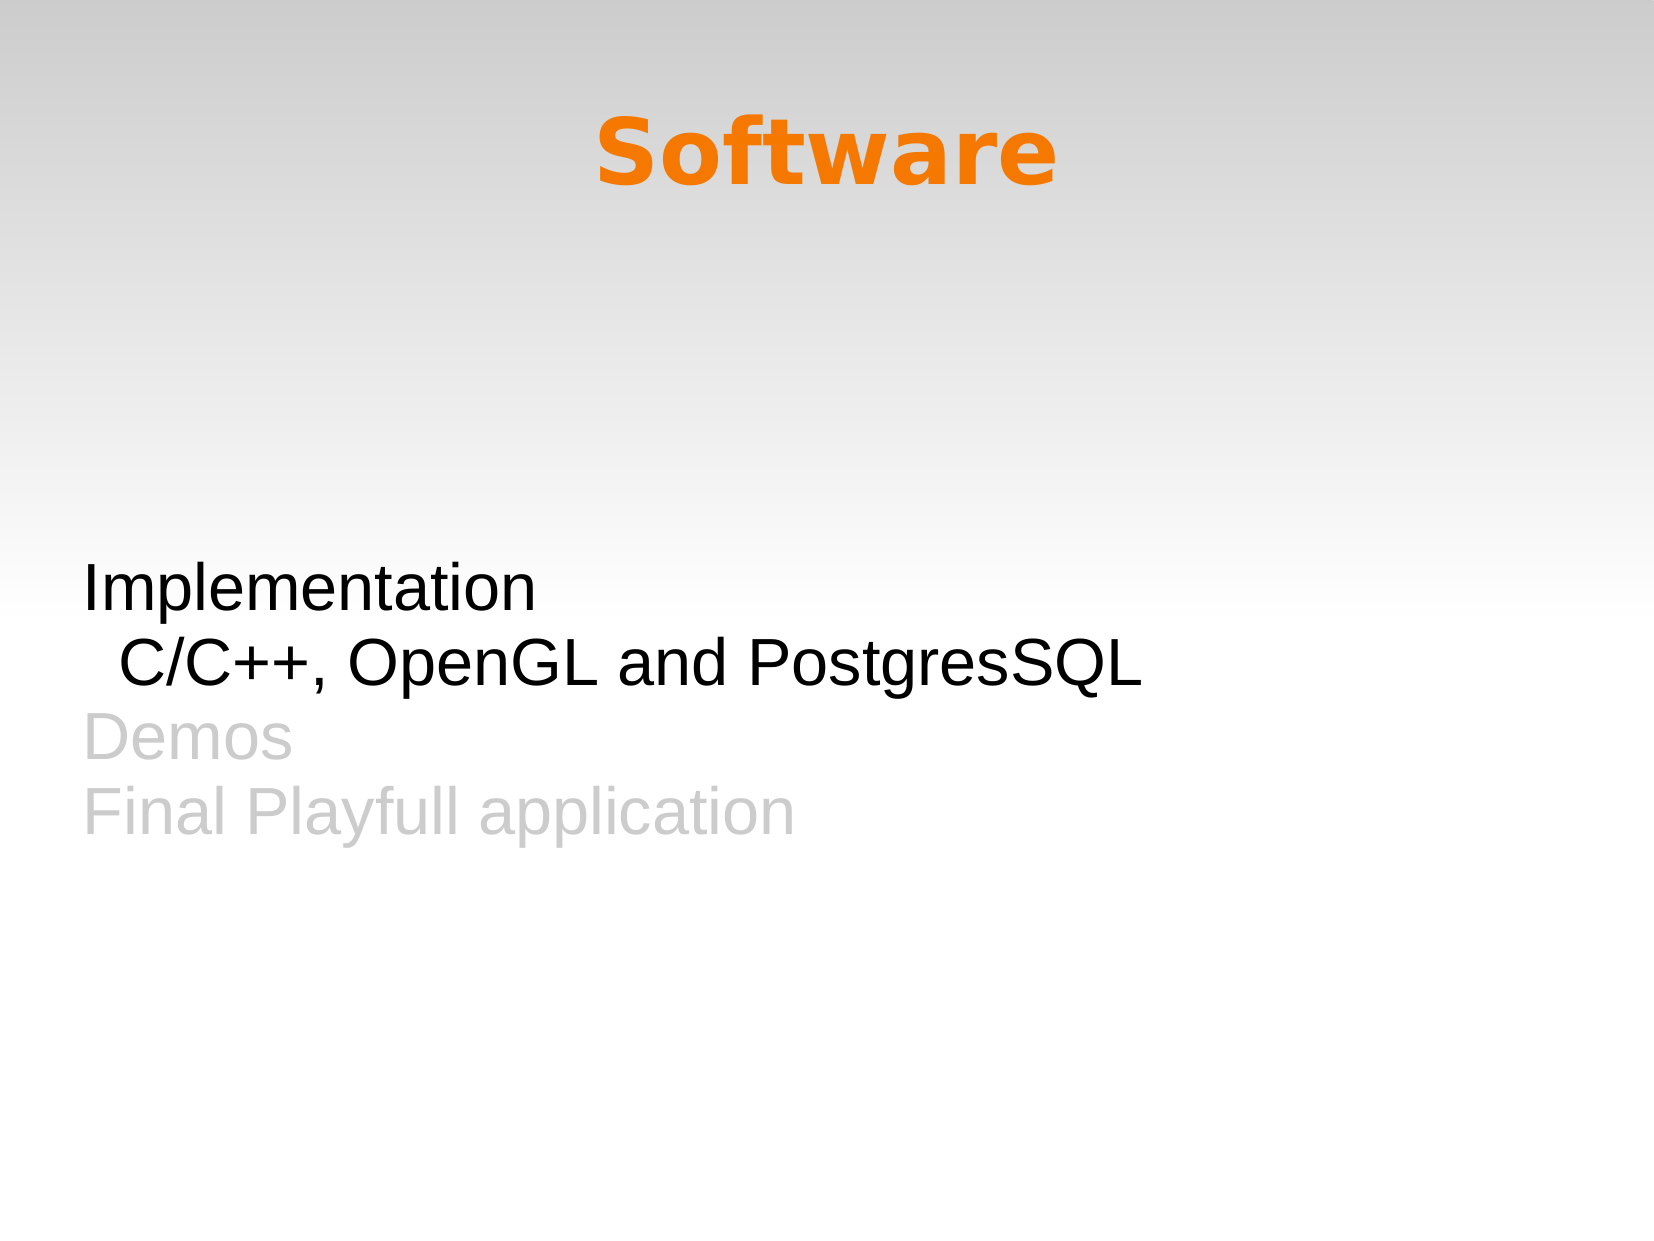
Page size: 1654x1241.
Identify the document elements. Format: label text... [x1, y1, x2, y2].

subtitle Implementation C/C++, OpenGL and PostgresSQL Demos Final Playfull application [82, 297, 1571, 1102]
title Software [82, 56, 1571, 250]
